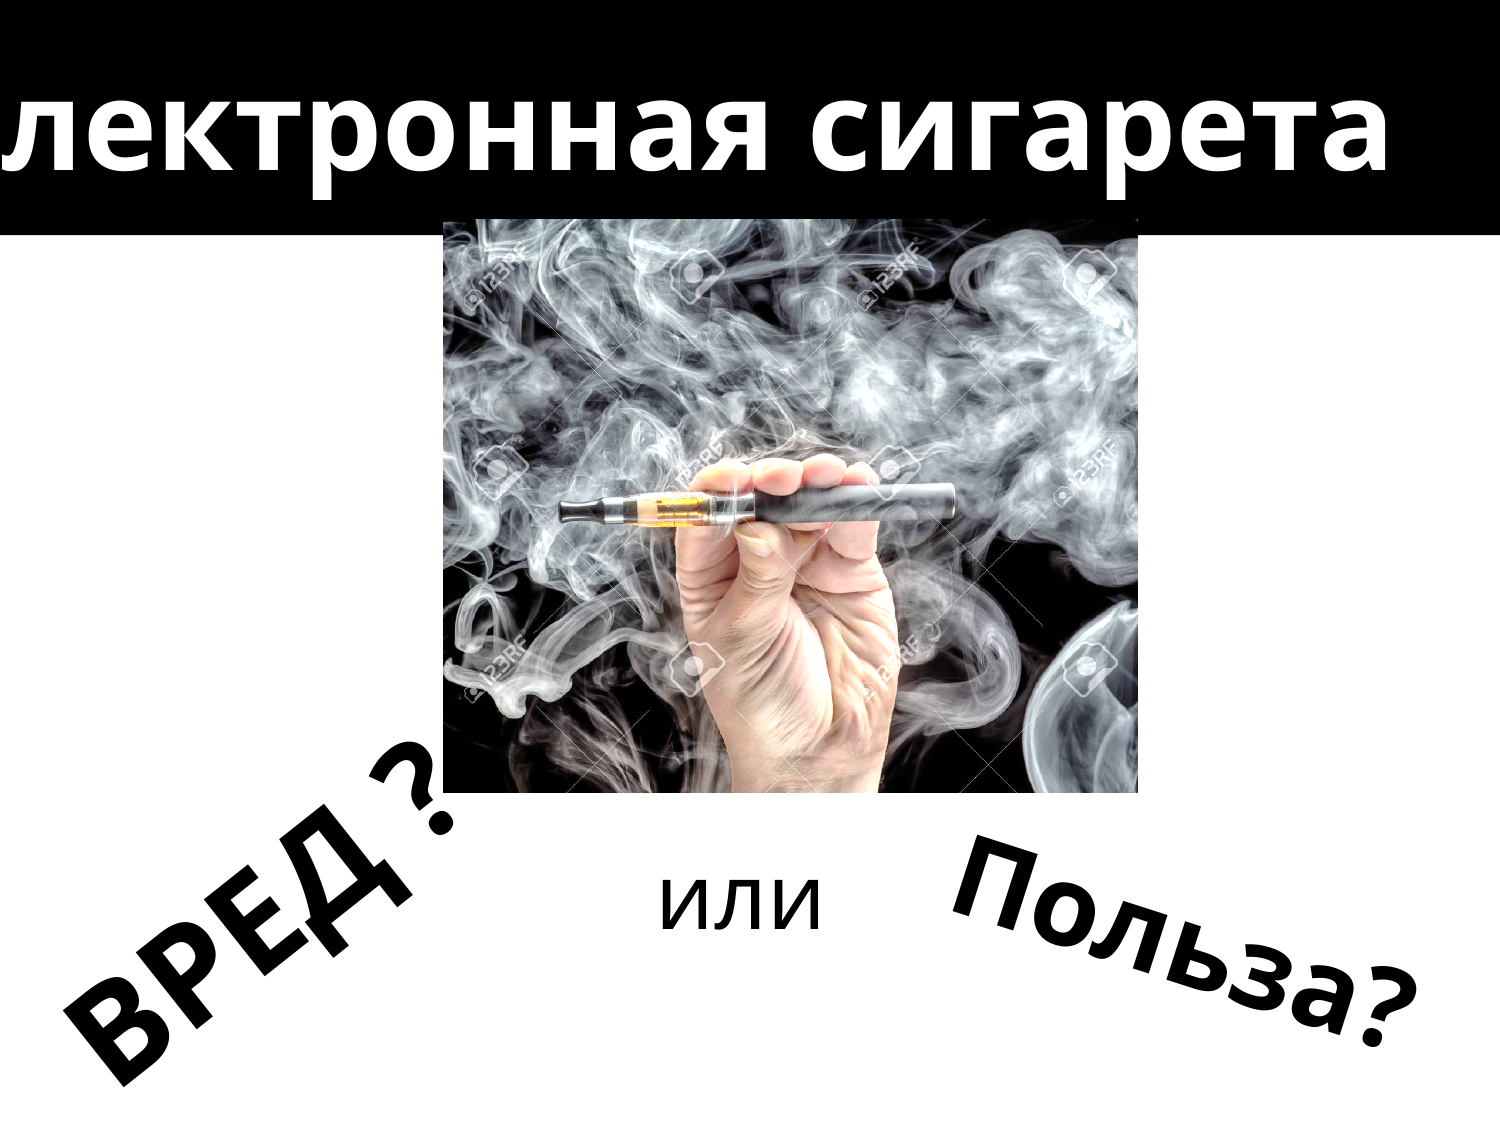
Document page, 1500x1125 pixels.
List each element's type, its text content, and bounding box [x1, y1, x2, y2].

text_box или [640, 824, 842, 965]
text_box Электронная сигарета…. [0, 29, 1500, 215]
text_box ВРЕД ? [0, 671, 526, 1125]
text_box Польза? [916, 793, 1453, 1099]
picture [443, 219, 1138, 793]
